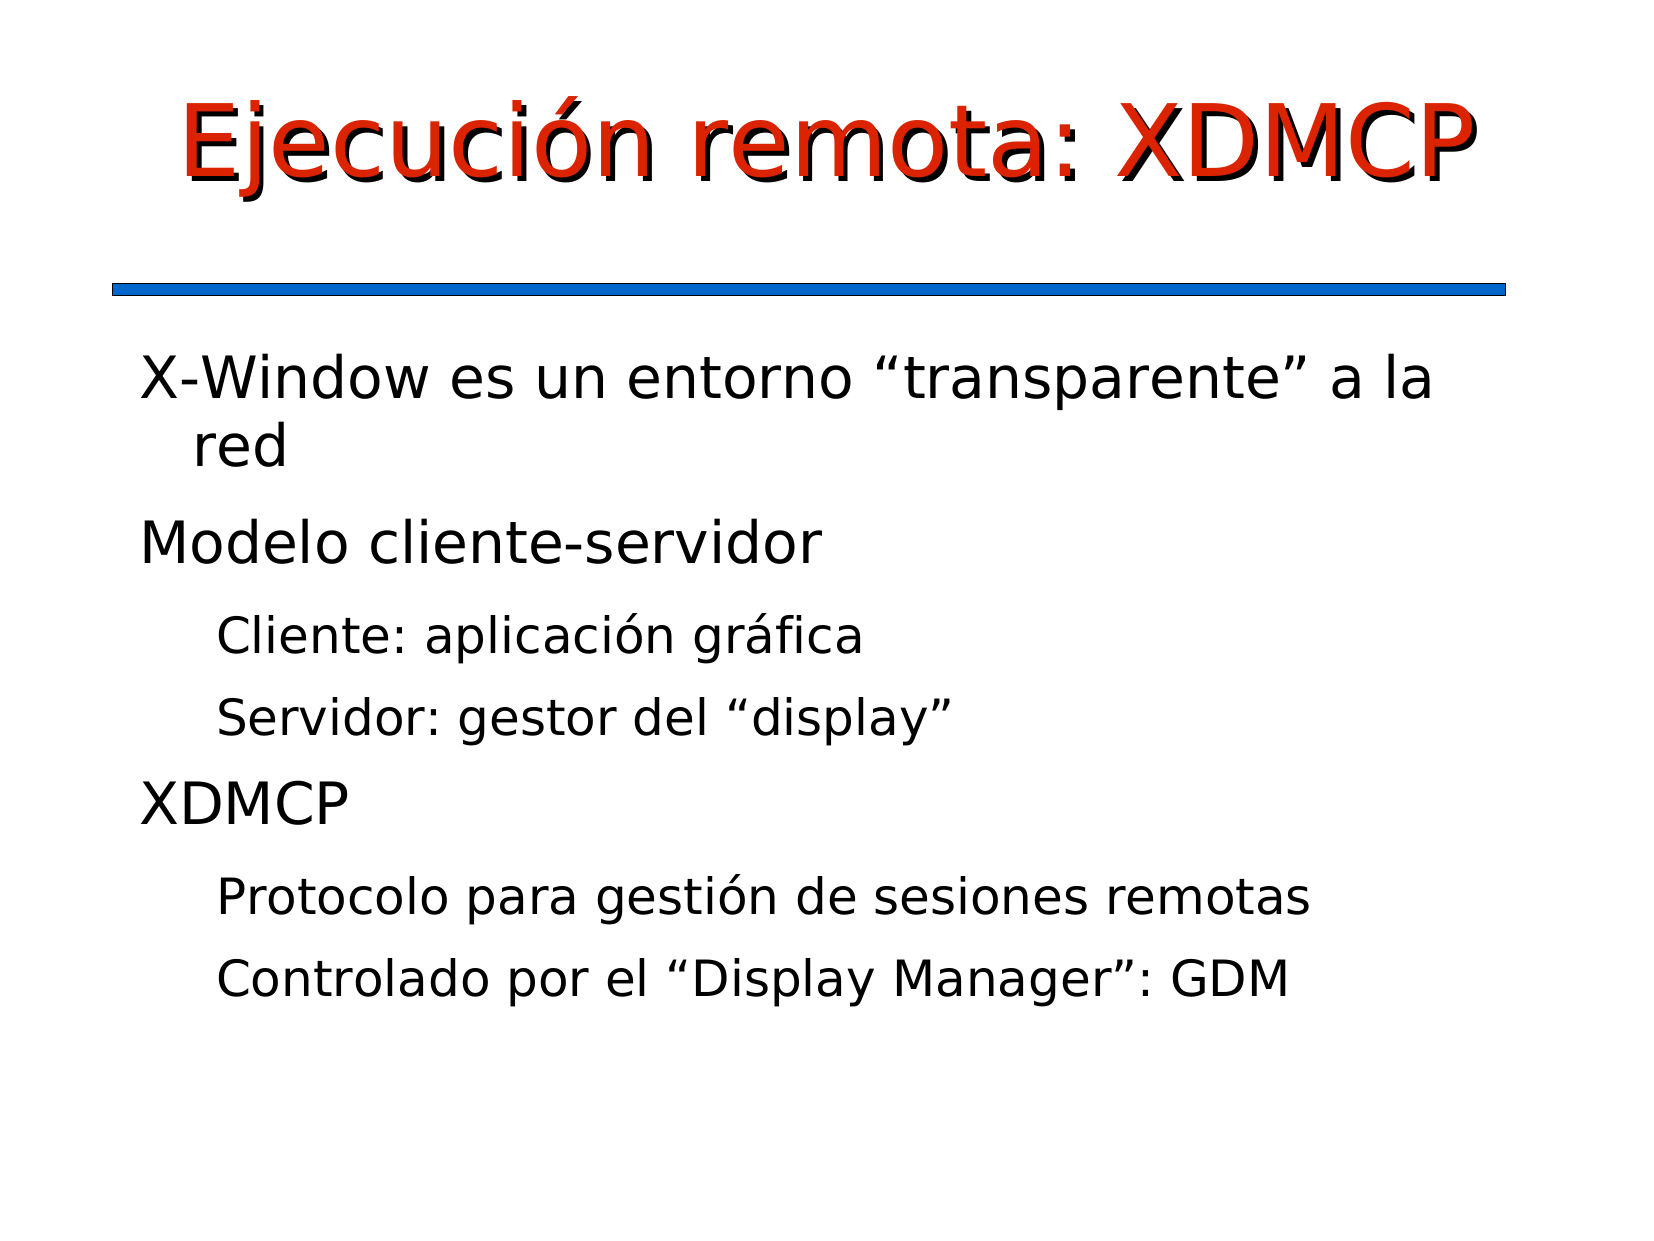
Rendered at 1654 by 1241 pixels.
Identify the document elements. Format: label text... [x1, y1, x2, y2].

list X-Window es un entorno “transparente” a la red Modelo cliente-servidor Cliente: aplicación gráfica Servidor: gestor del “display” XDMCP Protocolo para gestión de sesiones remotas Controlado por el “Display Manager”: GDM [121, 344, 1534, 1127]
title Ejecución remota: XDMCP [121, 37, 1534, 246]
